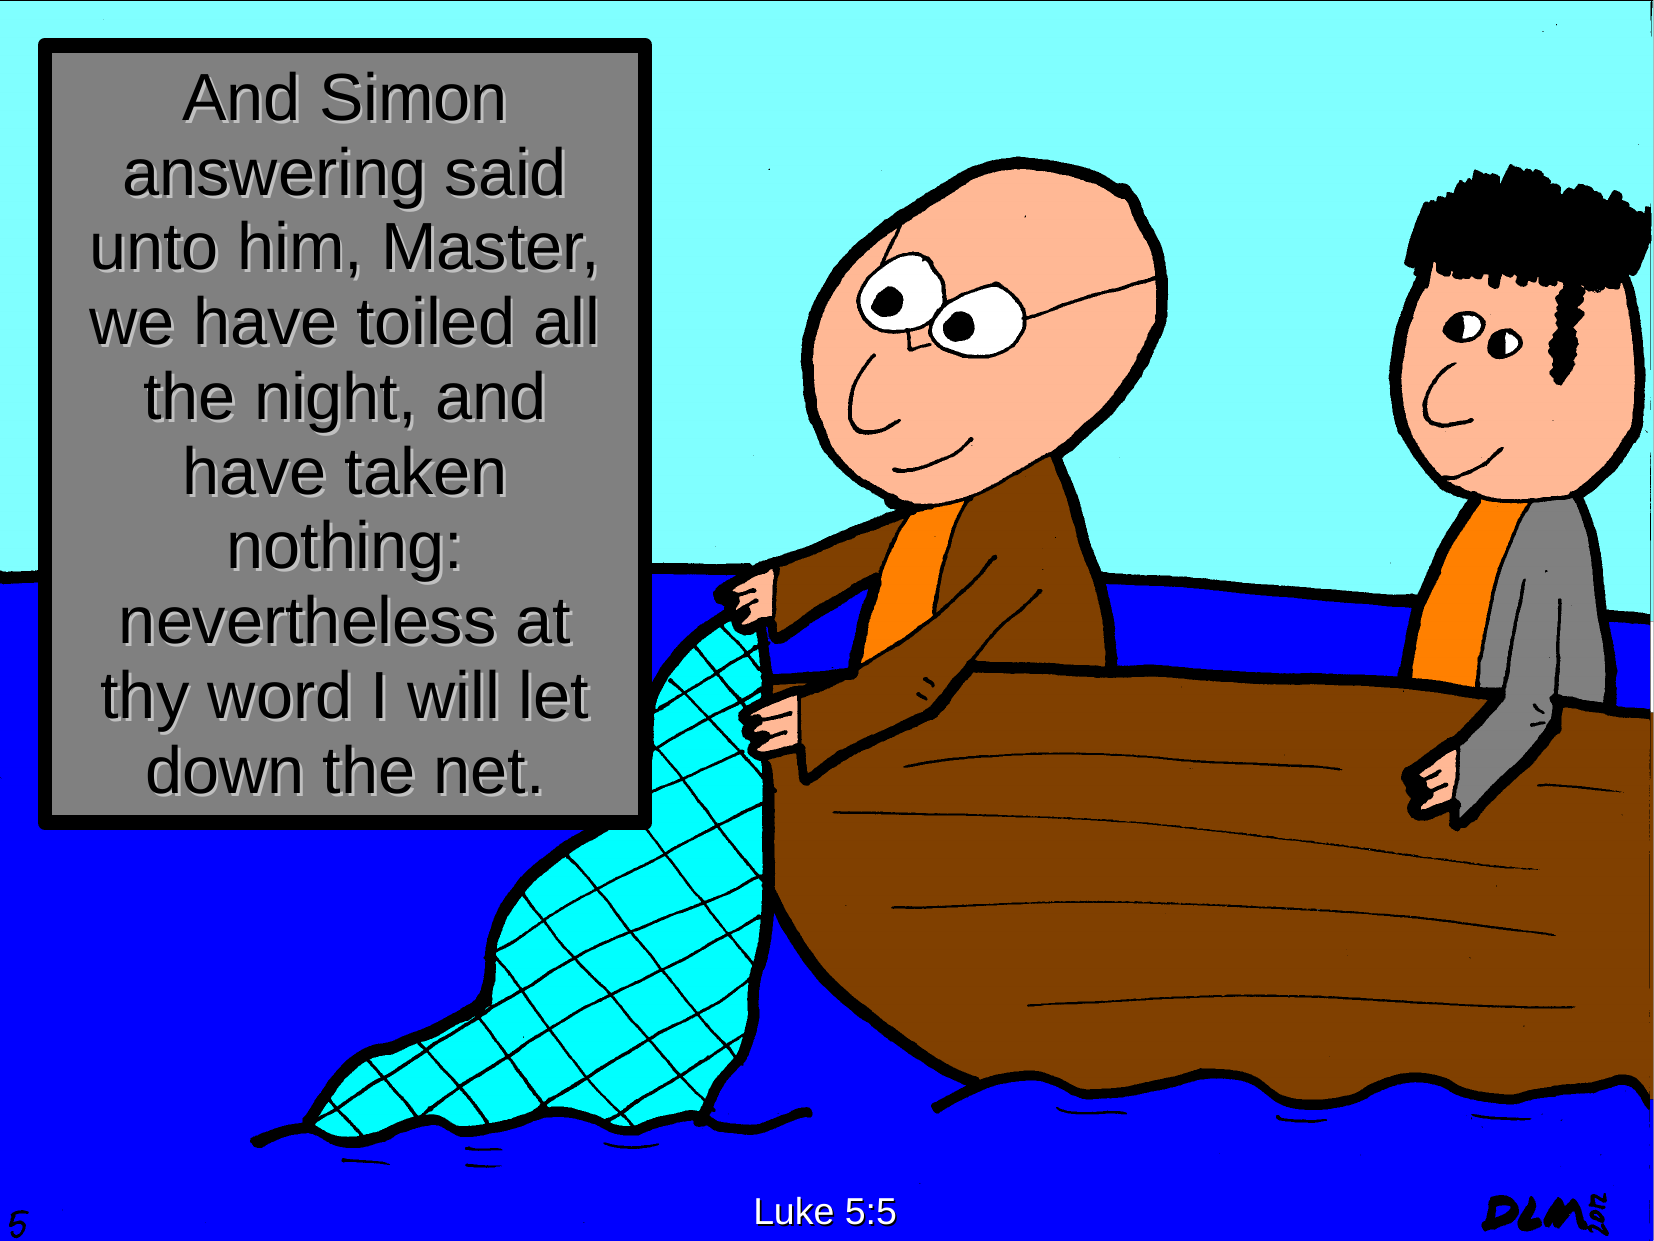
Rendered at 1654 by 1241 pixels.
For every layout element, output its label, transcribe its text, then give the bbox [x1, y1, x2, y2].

picture [0, 1, 1654, 1241]
text_box And Simon answering said unto him, Master, we have toiled all the night, and have taken nothing: nevertheless at thy word I will let down the net. [45, 45, 646, 823]
text_box Luke 5:5 [0, 1183, 1651, 1241]
